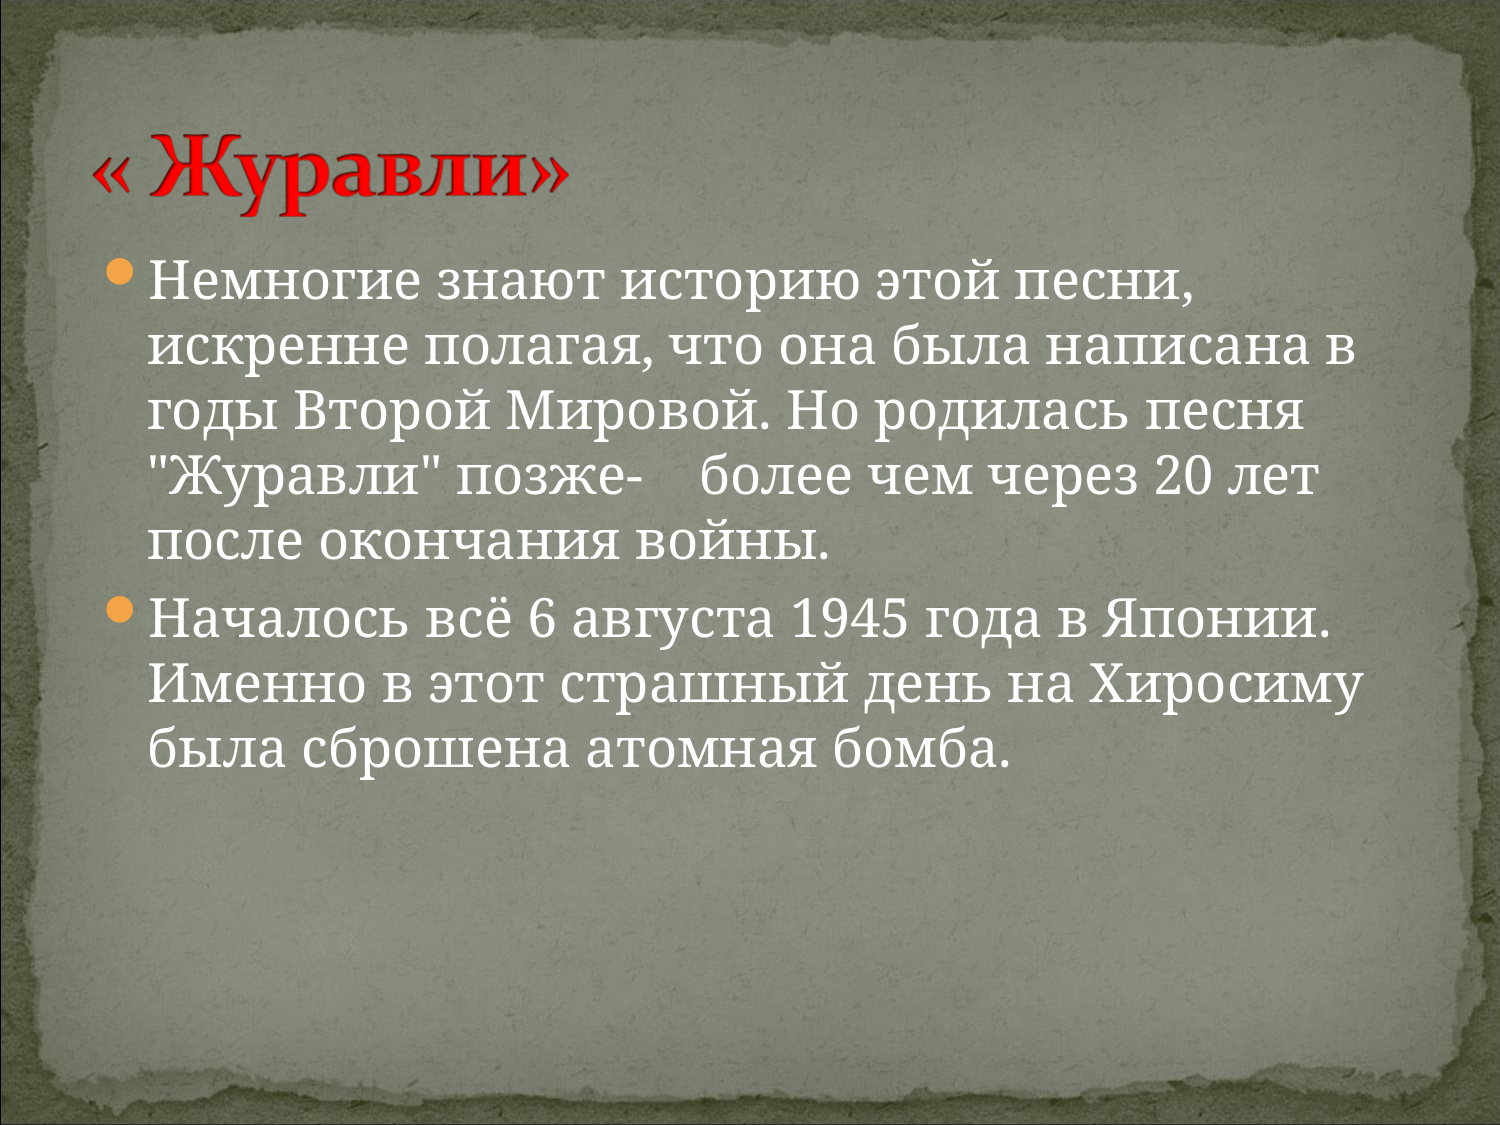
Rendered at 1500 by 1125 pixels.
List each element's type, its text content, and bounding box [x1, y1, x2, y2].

text_box [35, 23, 1427, 227]
list Немногие знают историю этой песни, искренне полагая, что она была написана в годы Второй Мировой. Но родилась песня "Журавли" позже- более чем через 20 лет после окончания войны. Началось всё 6 августа 1945 года в Японии. Именно в этот страшный день на Хиросиму была сброшена атомная бомба. [87, 237, 1438, 988]
picture [0, 0, 1500, 1125]
